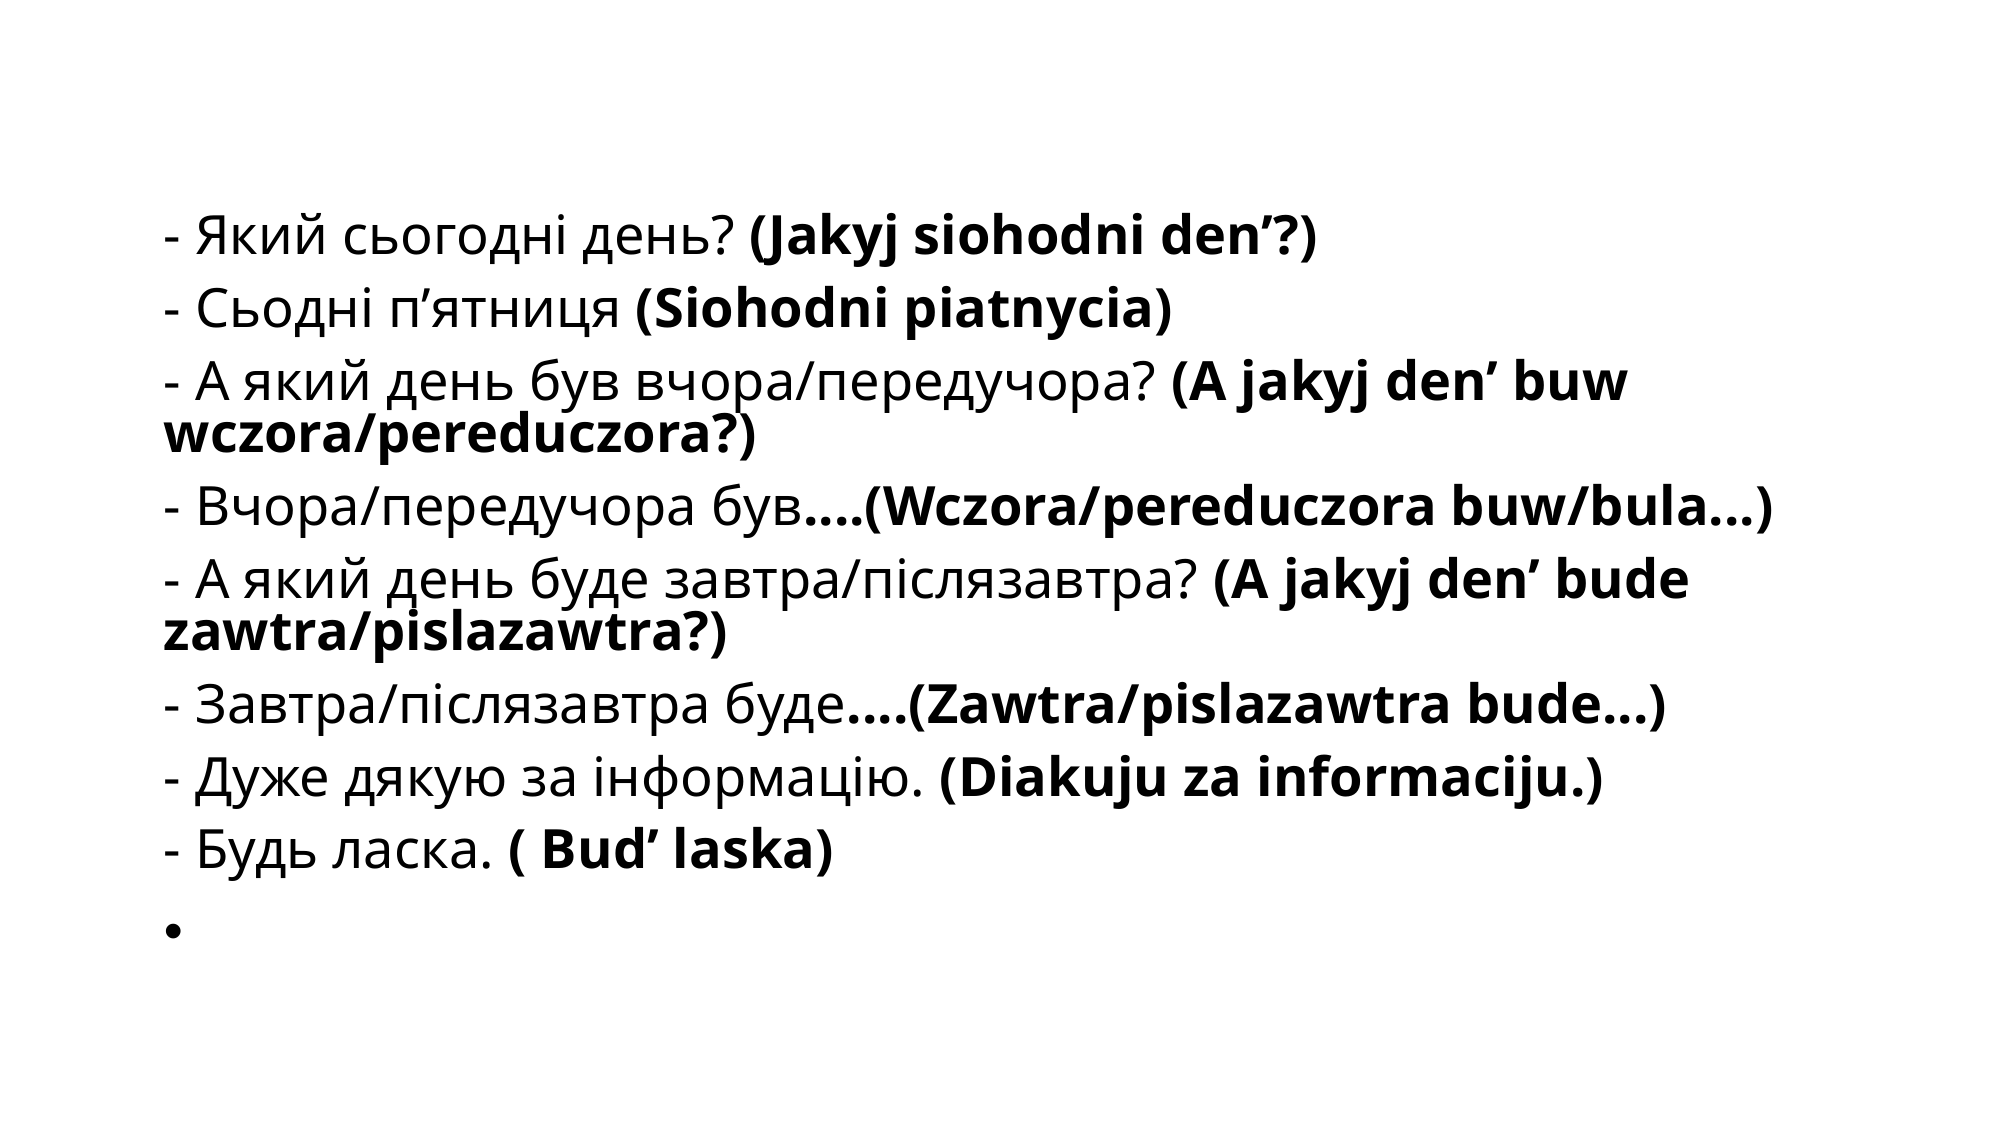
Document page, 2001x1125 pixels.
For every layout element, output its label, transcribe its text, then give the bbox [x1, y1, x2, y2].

list - Який сьогодні день? (Jakyj siohodni den’?) - Сьодні п’ятниця (Siohodni piatnycia) - А який день був вчора/передучора? (A jakyj den’ buw wczora/pereduczora?) - Вчора/перeдучора був....(Wczora/pereduczora buw/bula...) - А який день буде завтра/післязавтра? (A jakyj den’ bude zawtra/pislazawtra?) - Завтра/післязавтра буде....(Zawtra/pislazawtra bude...) - Дуже дякую за інформацію. (Diakuju za informaciju.) - Будь ласка. ( Bud’ laska) [148, 205, 1874, 920]
